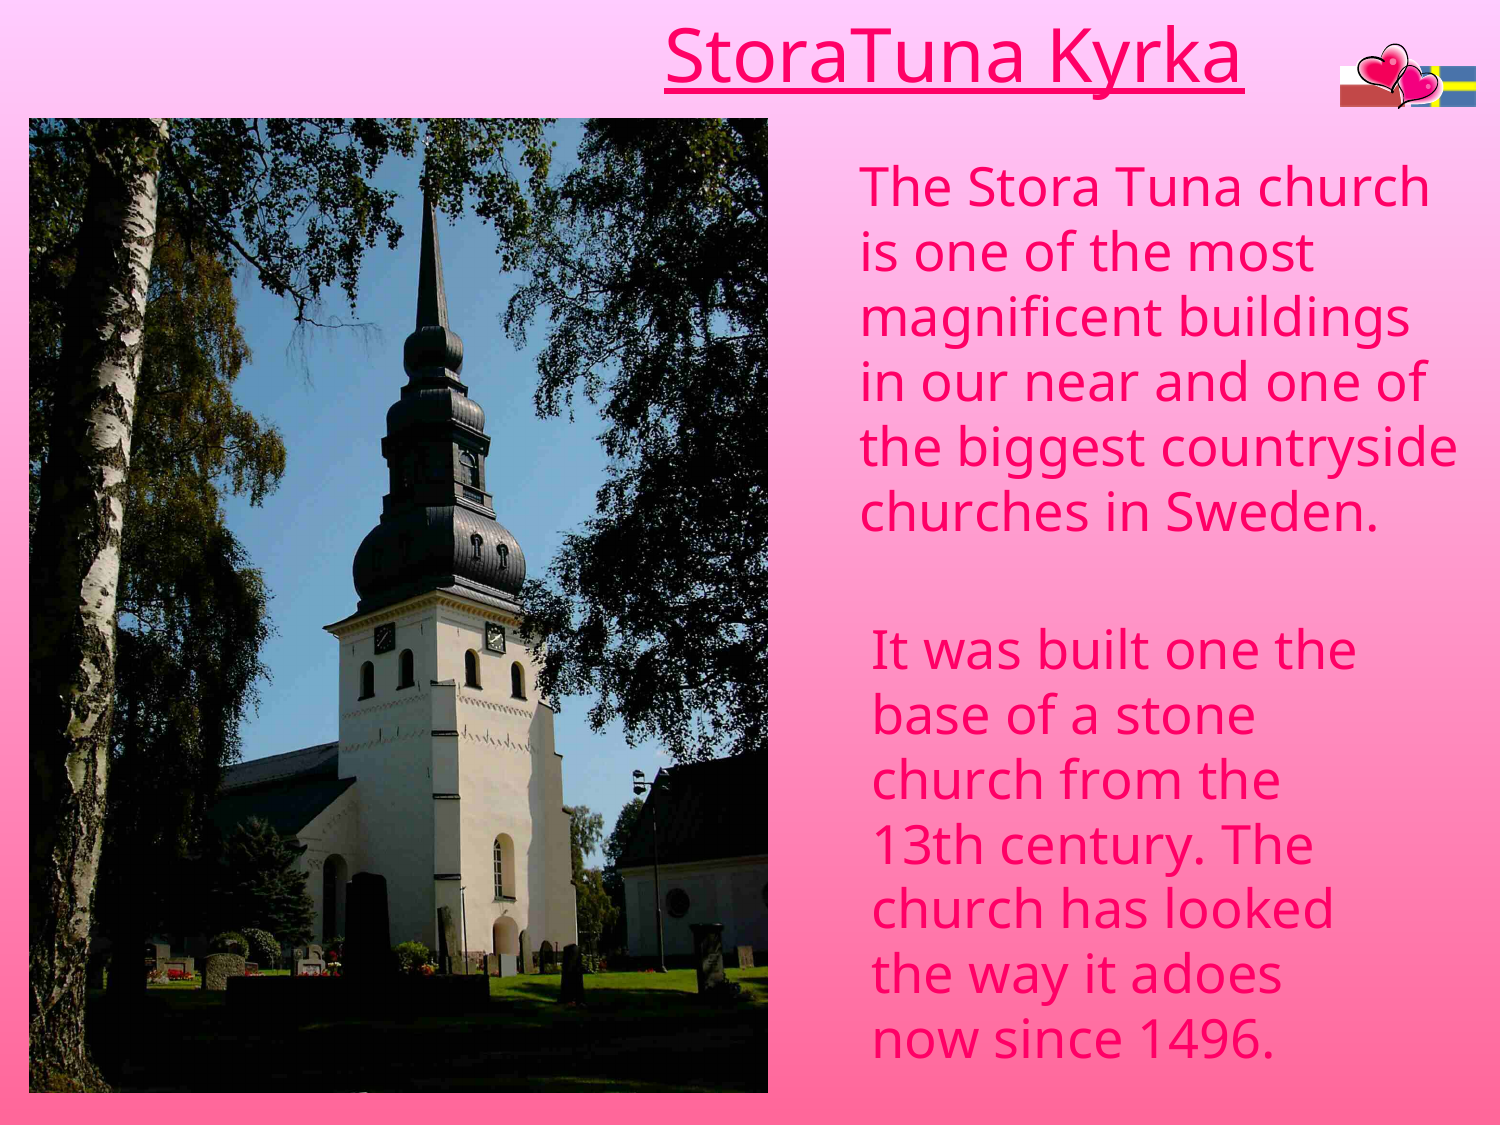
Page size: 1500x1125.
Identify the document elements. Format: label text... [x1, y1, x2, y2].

text_box It was built one the base of a stone church from the 13th century. The church has looked the way it adoes now since 1496. [856, 607, 1388, 1078]
text_box StoraTuna Kyrka [649, 0, 1477, 106]
text_box The Stora Tuna church is one of the most magnificent buildings in our near and one of the biggest countryside churches in Sweden. [844, 144, 1477, 550]
picture [1340, 106, 1476, 110]
picture [29, 118, 768, 1093]
